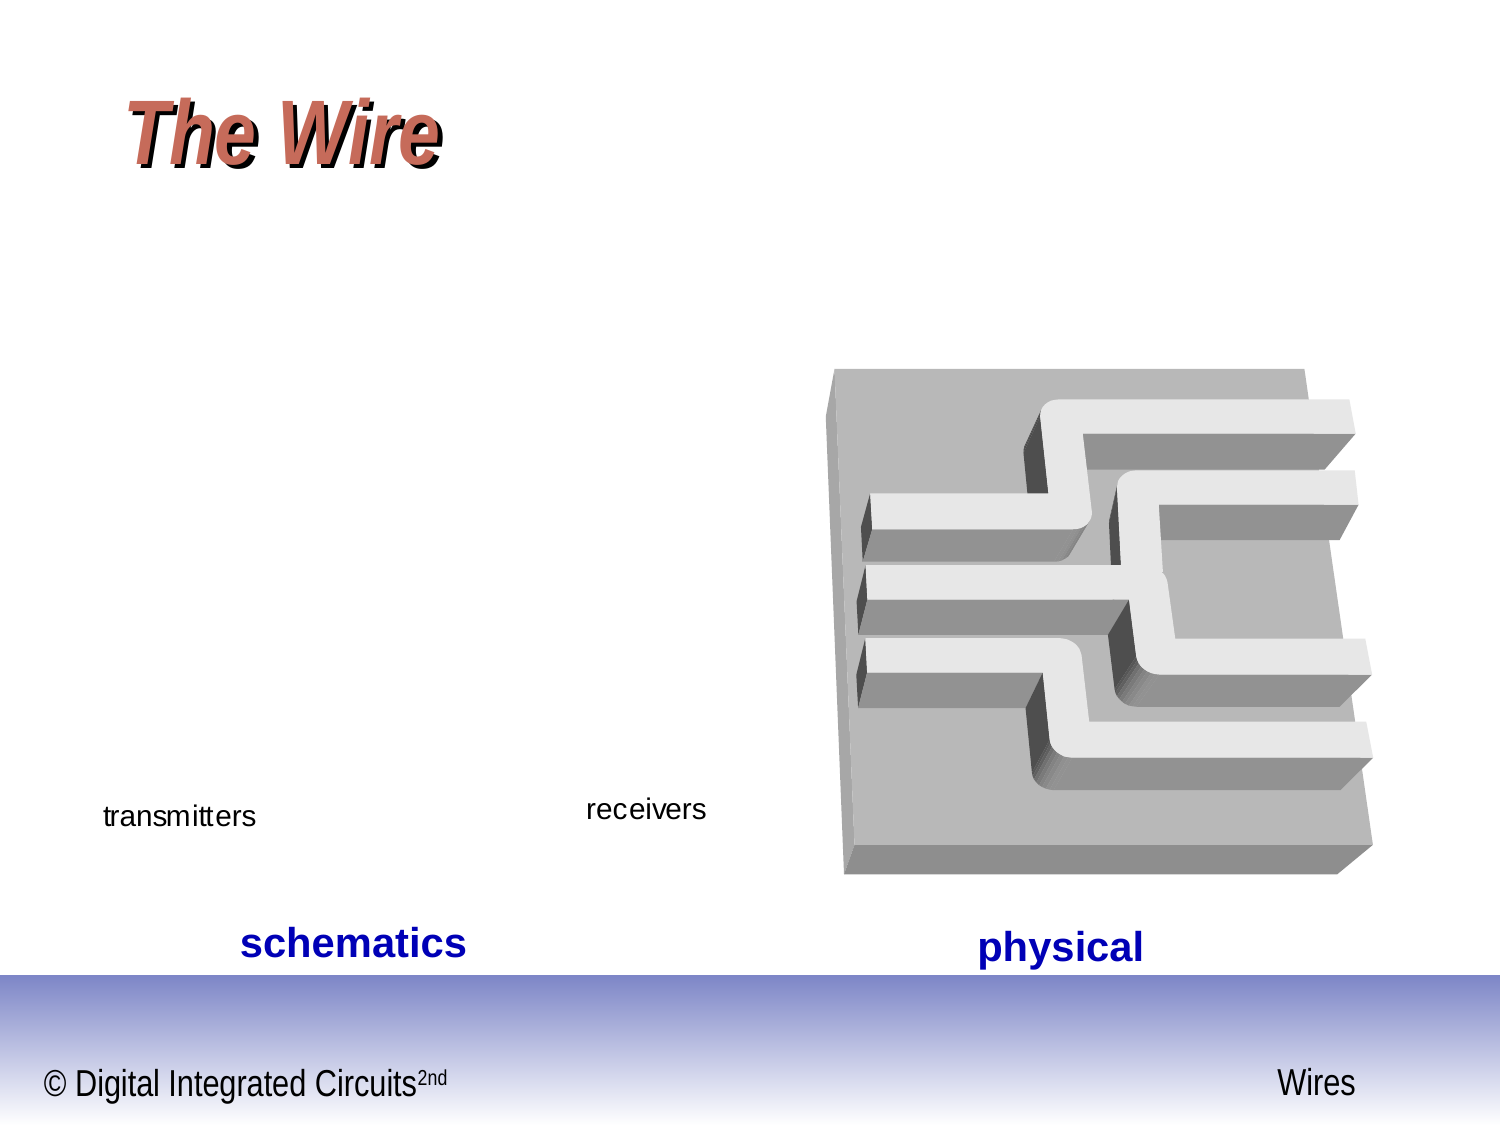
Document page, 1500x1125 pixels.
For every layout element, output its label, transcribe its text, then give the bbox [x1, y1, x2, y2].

title The Wire [108, 65, 1384, 190]
picture [825, 324, 1375, 876]
text_box physical [962, 912, 1160, 979]
text_box schematics [224, 908, 483, 974]
picture [99, 425, 726, 839]
